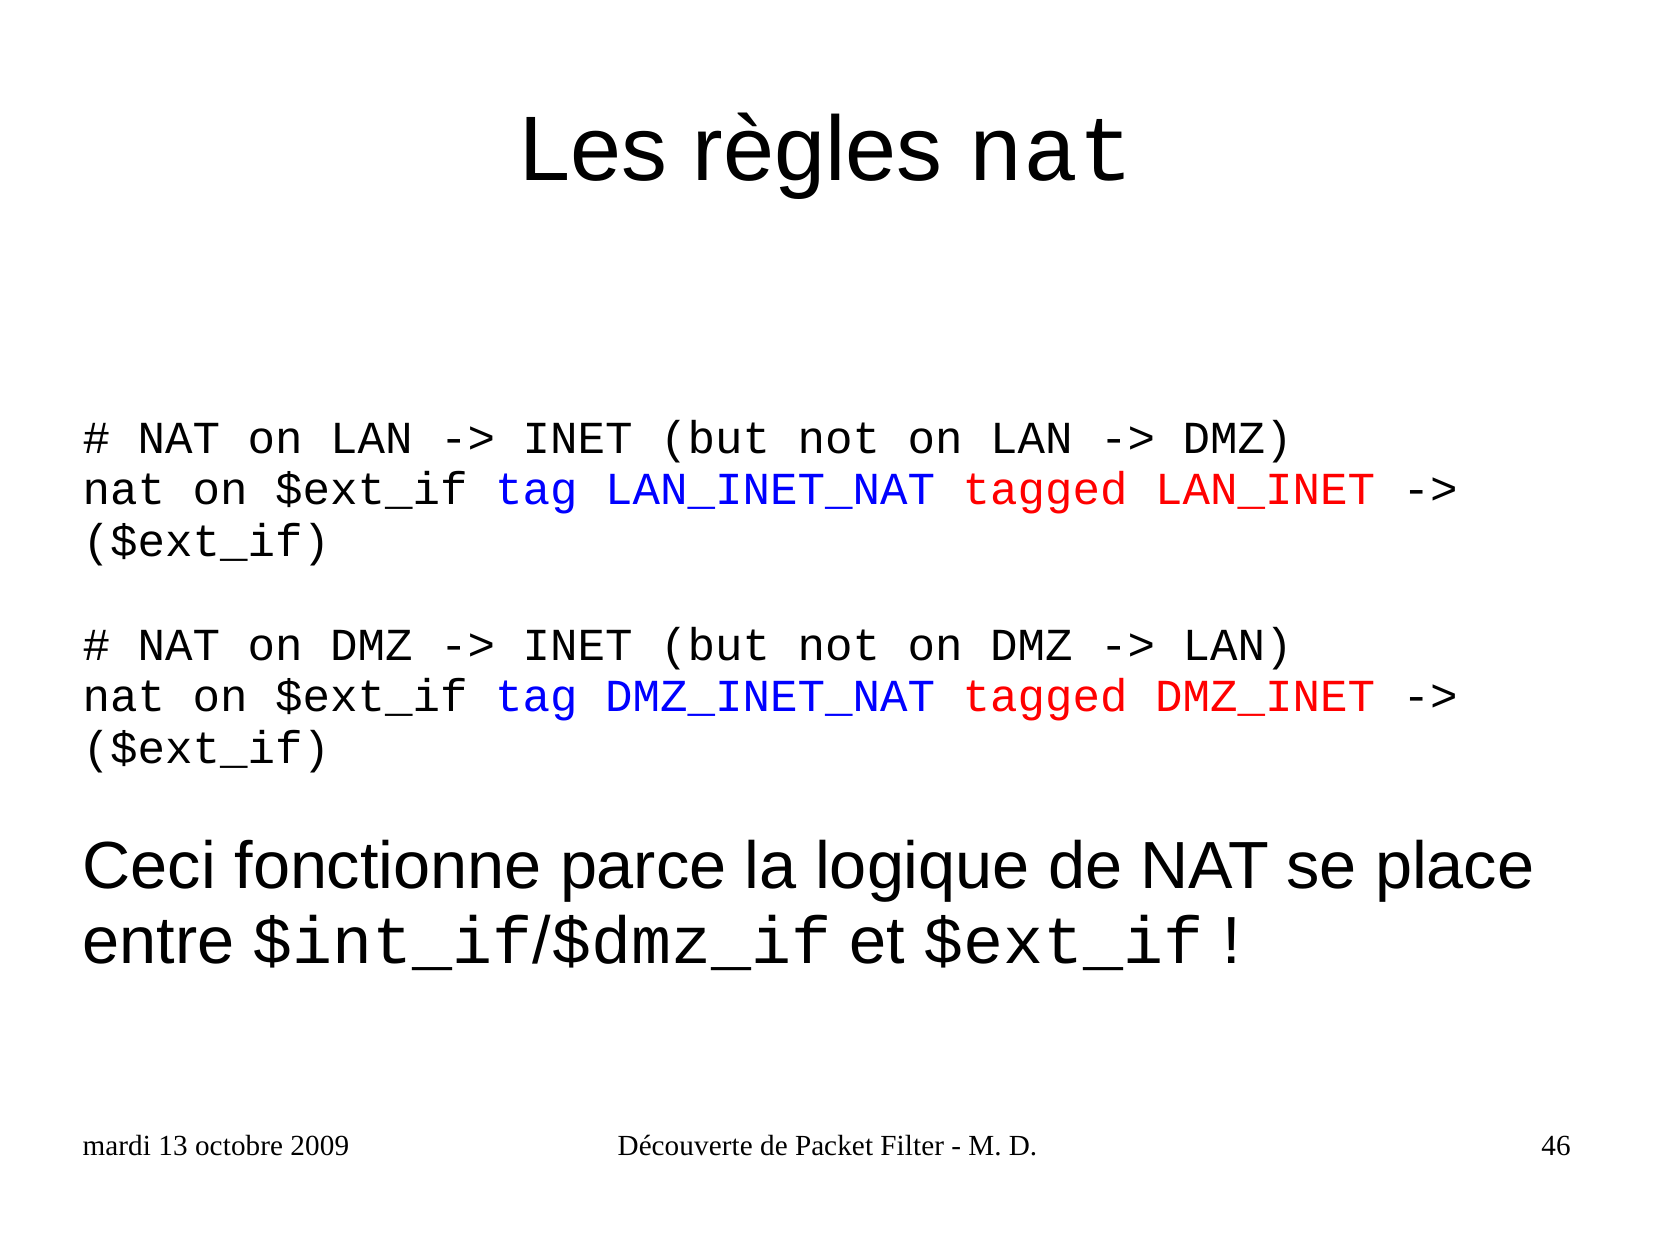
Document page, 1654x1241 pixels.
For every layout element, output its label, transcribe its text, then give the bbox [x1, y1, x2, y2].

subtitle # NAT on LAN -> INET (but not on LAN -> DMZ) nat on $ext_if tag LAN_INET_NAT tagged LAN_INET -> ($ext_if) # NAT on DMZ -> INET (but not on DMZ -> LAN) nat on $ext_if tag DMZ_INET_NAT tagged DMZ_INET -> ($ext_if) Ceci fonctionne parce la logique de NAT se place entre $int_if/$dmz_if et $ext_if ! [82, 297, 1571, 1102]
title Les règles nat [82, 56, 1571, 250]
